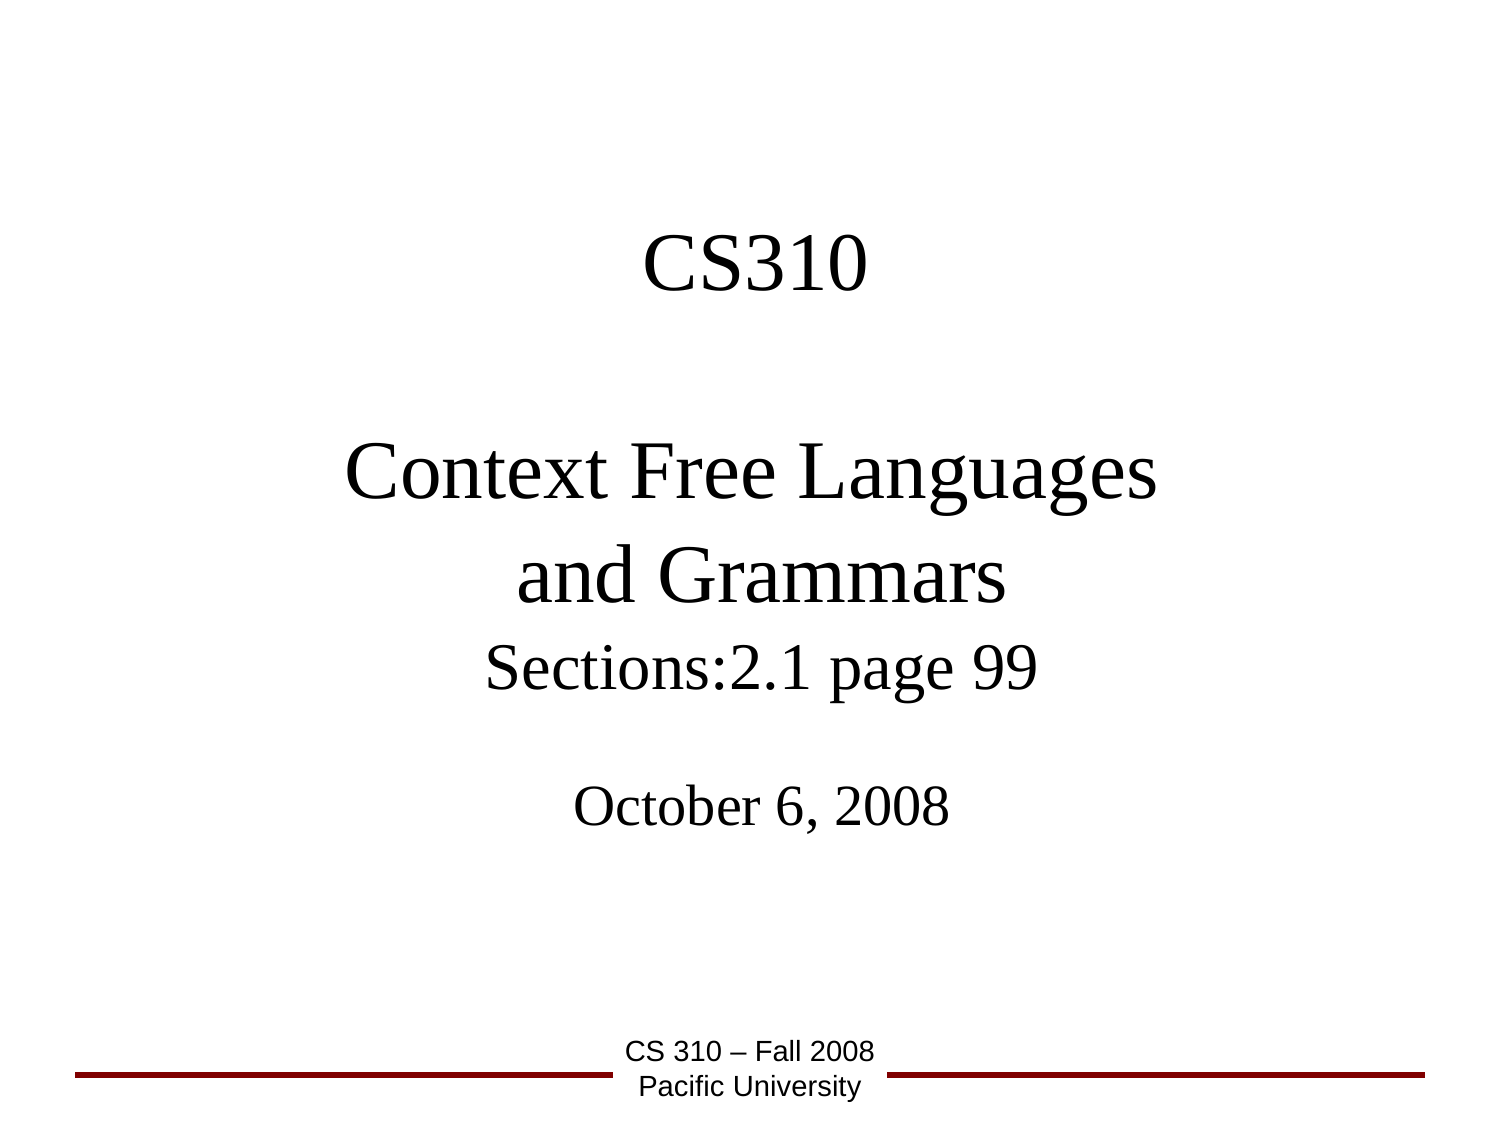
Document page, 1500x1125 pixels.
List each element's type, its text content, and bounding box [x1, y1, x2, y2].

subtitle Context Free Languages and Grammars Sections:2.1 page 99 October 6, 2008 [112, 424, 1413, 888]
title CS310 [125, 87, 1388, 424]
